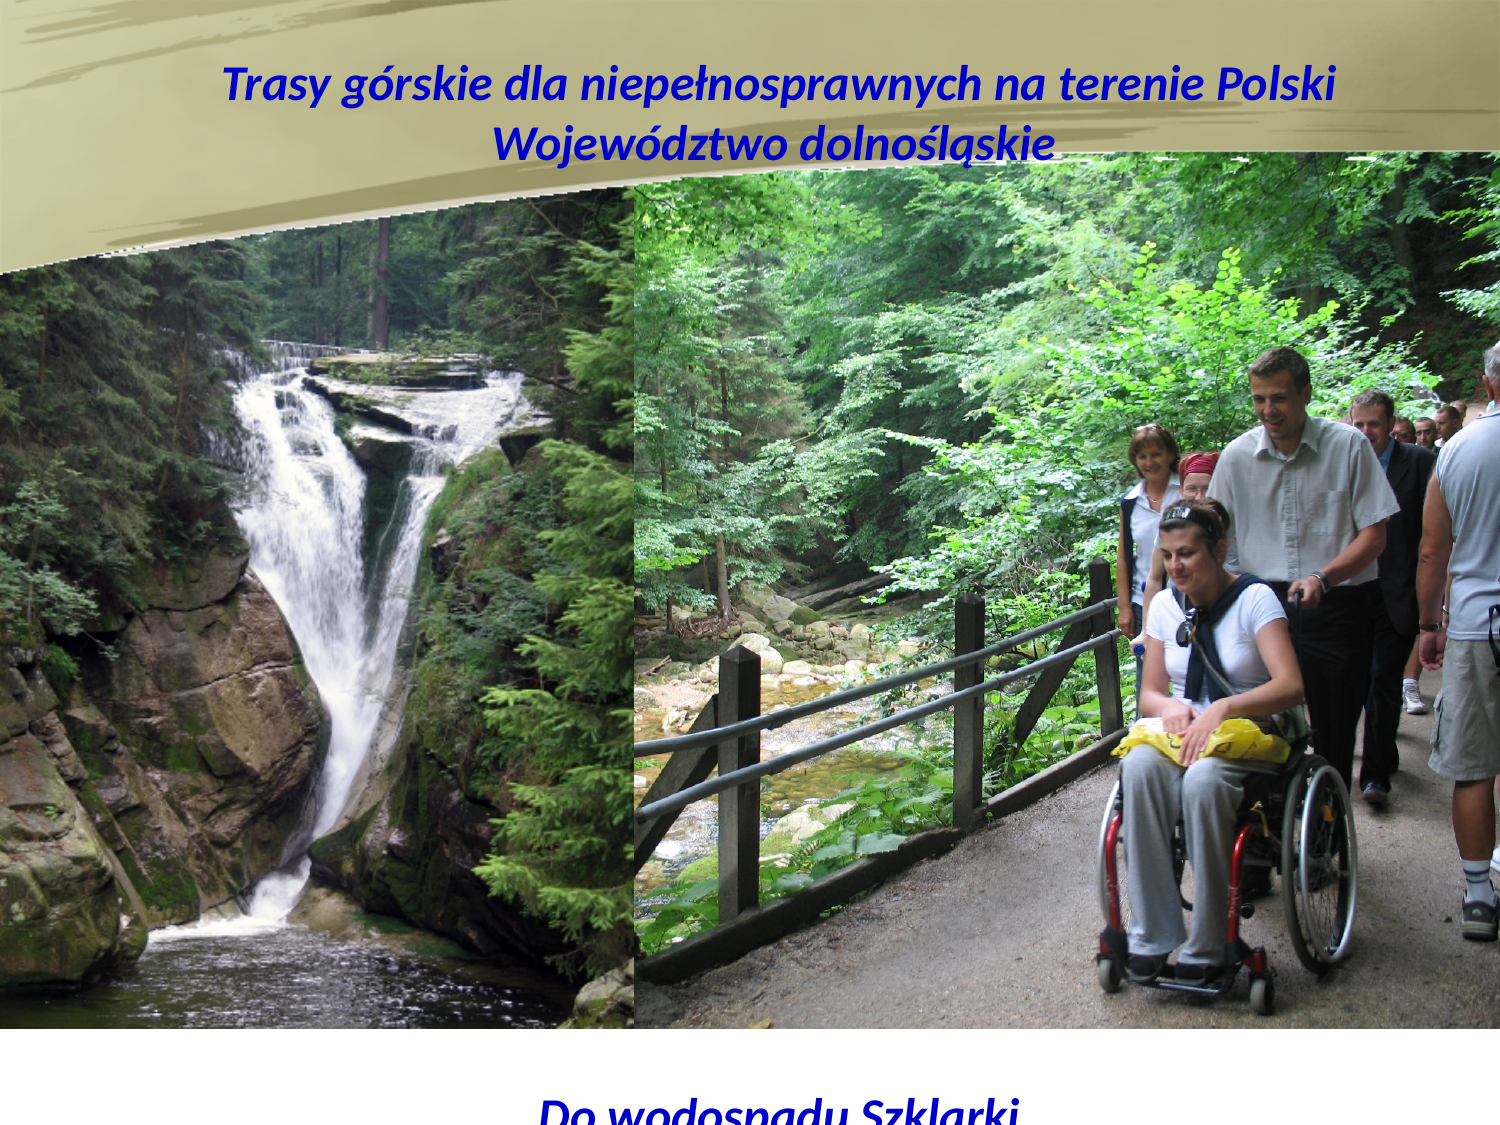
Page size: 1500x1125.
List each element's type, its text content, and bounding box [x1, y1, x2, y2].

text_box Trasy górskie dla niepełnosprawnych na terenie Polski Województwo dolnośląskie [194, 42, 1365, 209]
picture [0, 0, 1500, 1029]
text_box Do wodospadu Szklarki [194, 1076, 1365, 1125]
